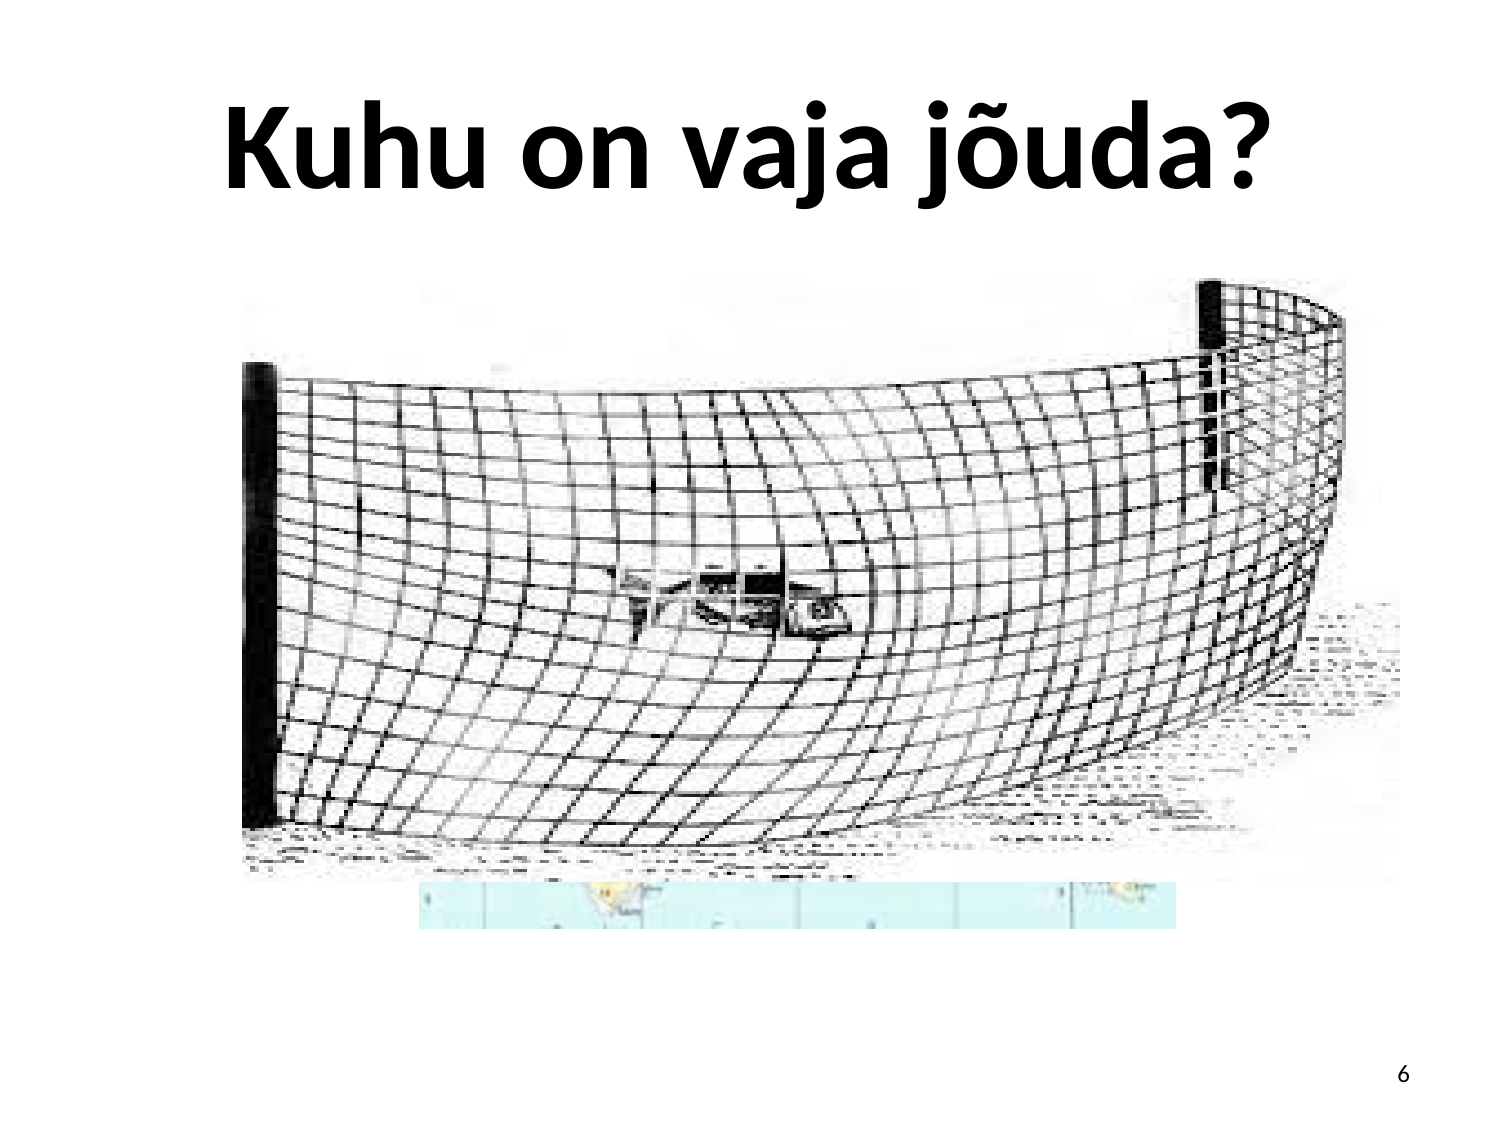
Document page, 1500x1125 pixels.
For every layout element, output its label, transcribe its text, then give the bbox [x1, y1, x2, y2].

text_box Kuhu on vaja jõuda? [75, 45, 1425, 233]
picture [242, 278, 1400, 929]
text_box <number> [1074, 1042, 1425, 1103]
